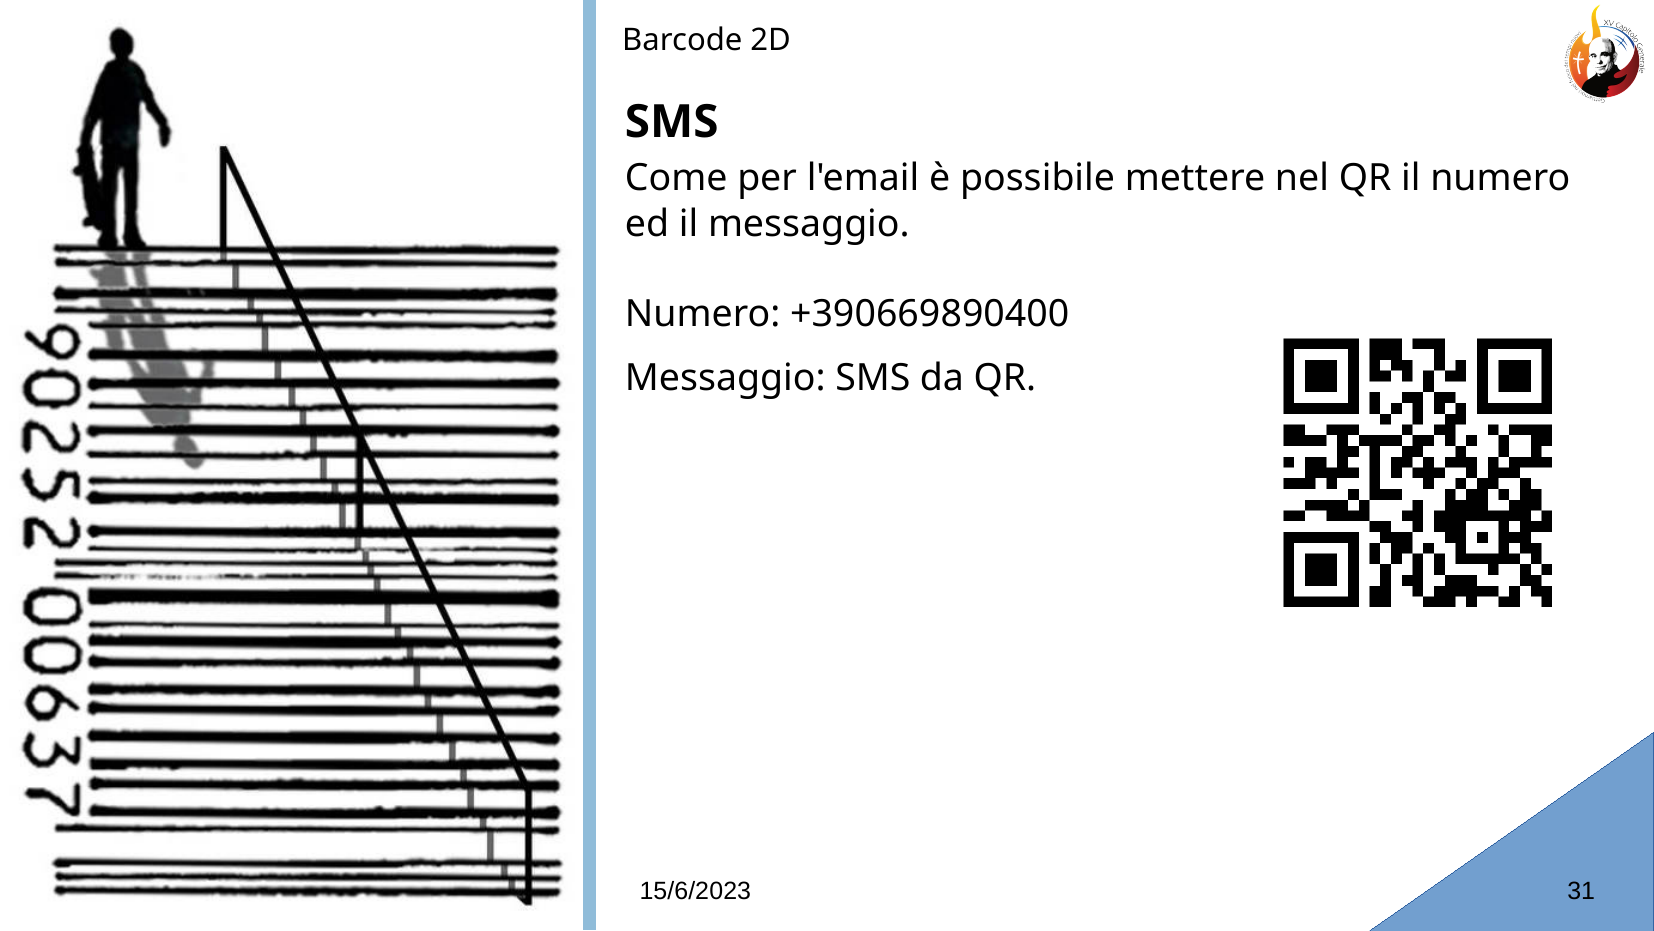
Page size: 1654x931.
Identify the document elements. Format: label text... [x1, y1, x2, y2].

title SMS [624, 88, 1621, 148]
picture [1563, 4, 1646, 103]
list Come per l'email è possibile mettere nel QR il numero ed il messaggio. [624, 153, 1621, 290]
picture [1240, 295, 1595, 650]
list Numero: +390669890400 Messaggio: SMS da QR. [624, 289, 1205, 852]
text_box Barcode 2D [607, 9, 1340, 63]
picture [0, 0, 583, 931]
